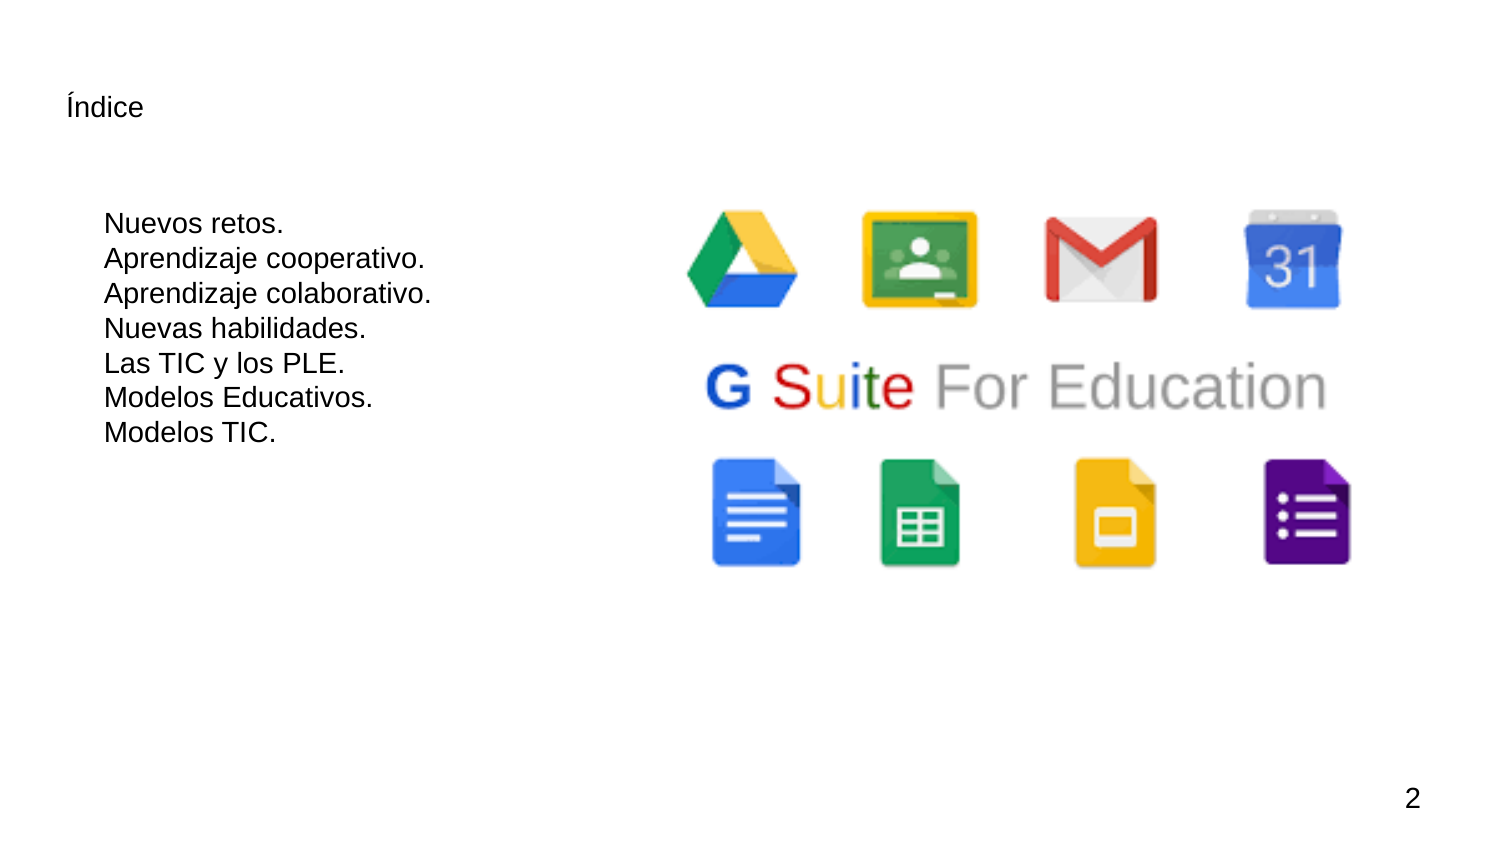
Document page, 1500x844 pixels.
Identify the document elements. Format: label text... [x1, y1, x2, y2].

title Índice [51, 72, 1449, 167]
list Nuevos retos. Aprendizaje cooperativo. Aprendizaje colaborativo. Nuevas habilidades. Las TIC y los PLE. Modelos Educativos. Modelos TIC. [51, 189, 1449, 750]
picture [626, 188, 1419, 585]
slide_number <número> [1389, 764, 1480, 830]
